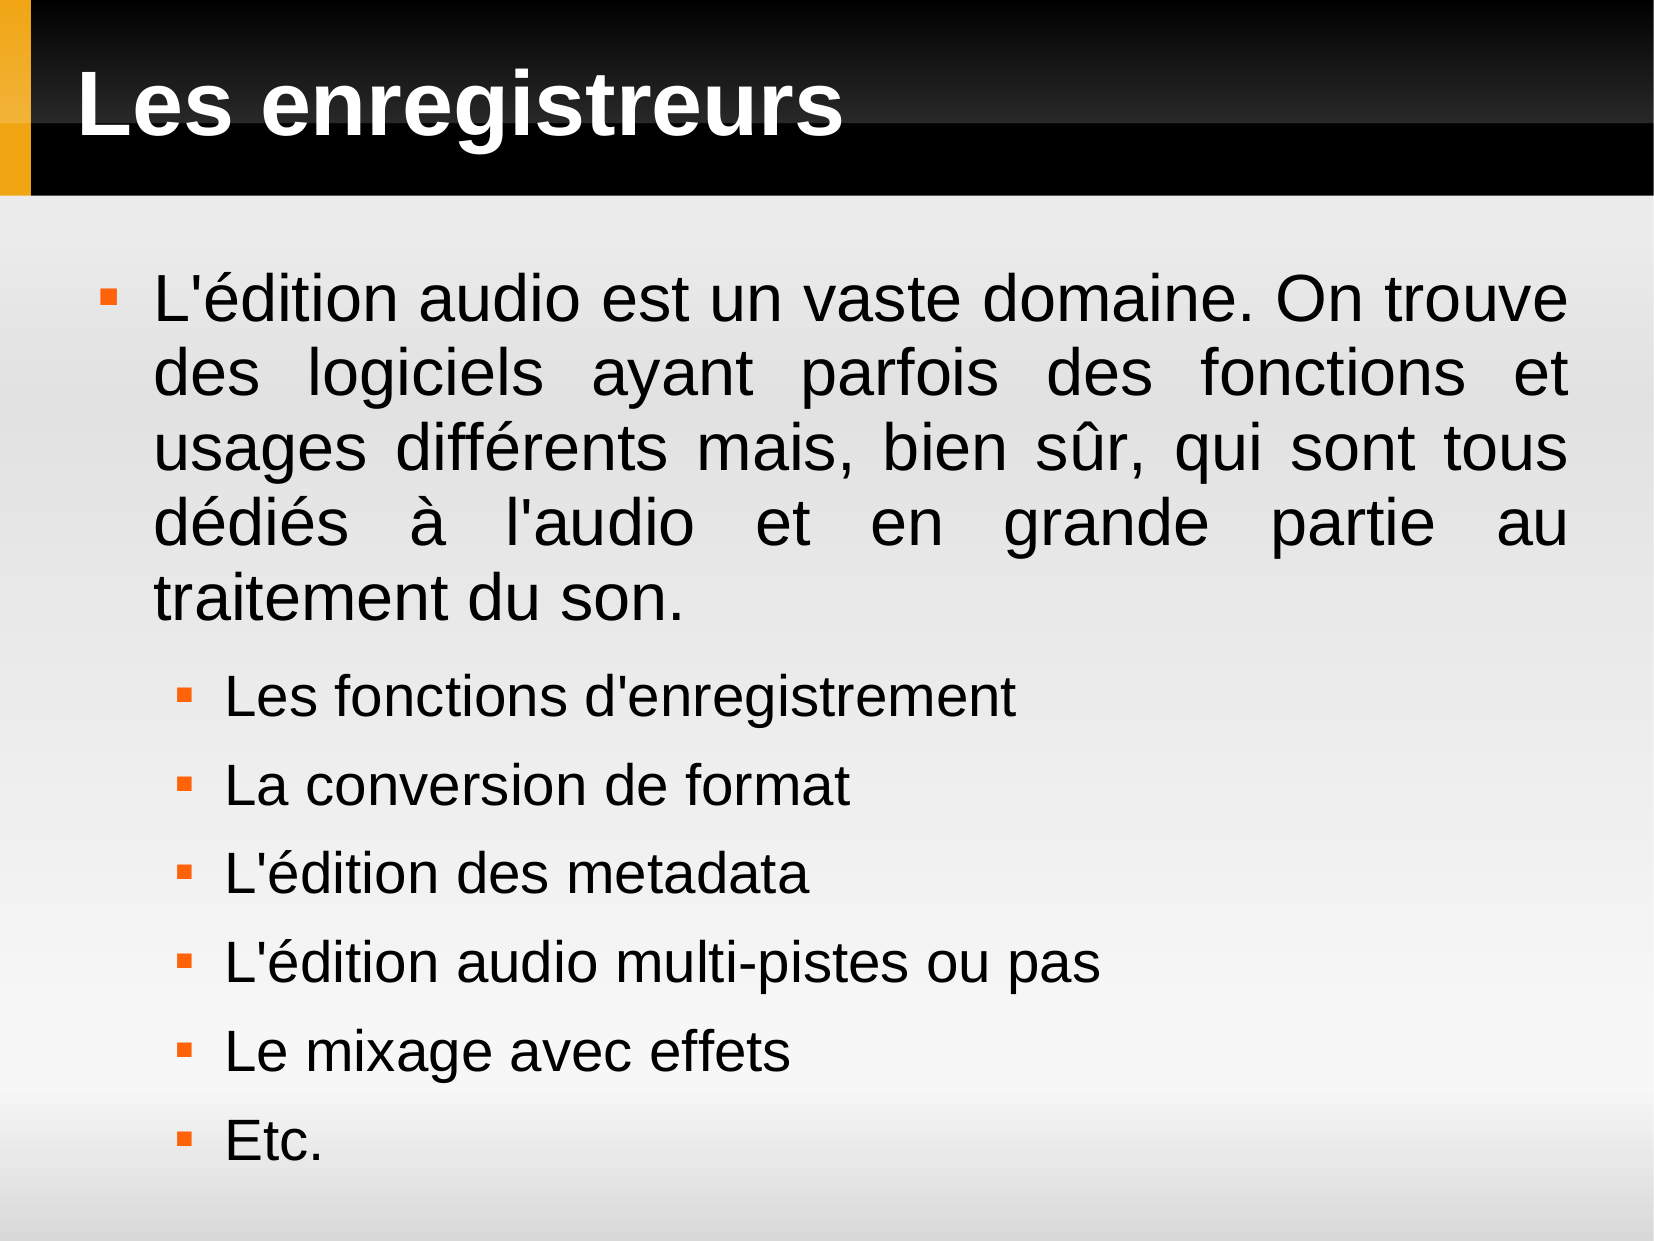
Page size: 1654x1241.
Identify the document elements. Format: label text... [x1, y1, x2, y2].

list L'édition audio est un vaste domaine. On trouve des logiciels ayant parfois des fonctions et usages différents mais, bien sûr, qui sont tous dédiés à l'audio et en grande partie au traitement du son. Les fonctions d'enregistrement La conversion de format L'édition des metadata L'édition audio multi-pistes ou pas Le mixage avec effets Etc. [82, 260, 1571, 1173]
picture [0, 0, 1654, 1241]
title Les enregistreurs [76, 7, 1565, 200]
